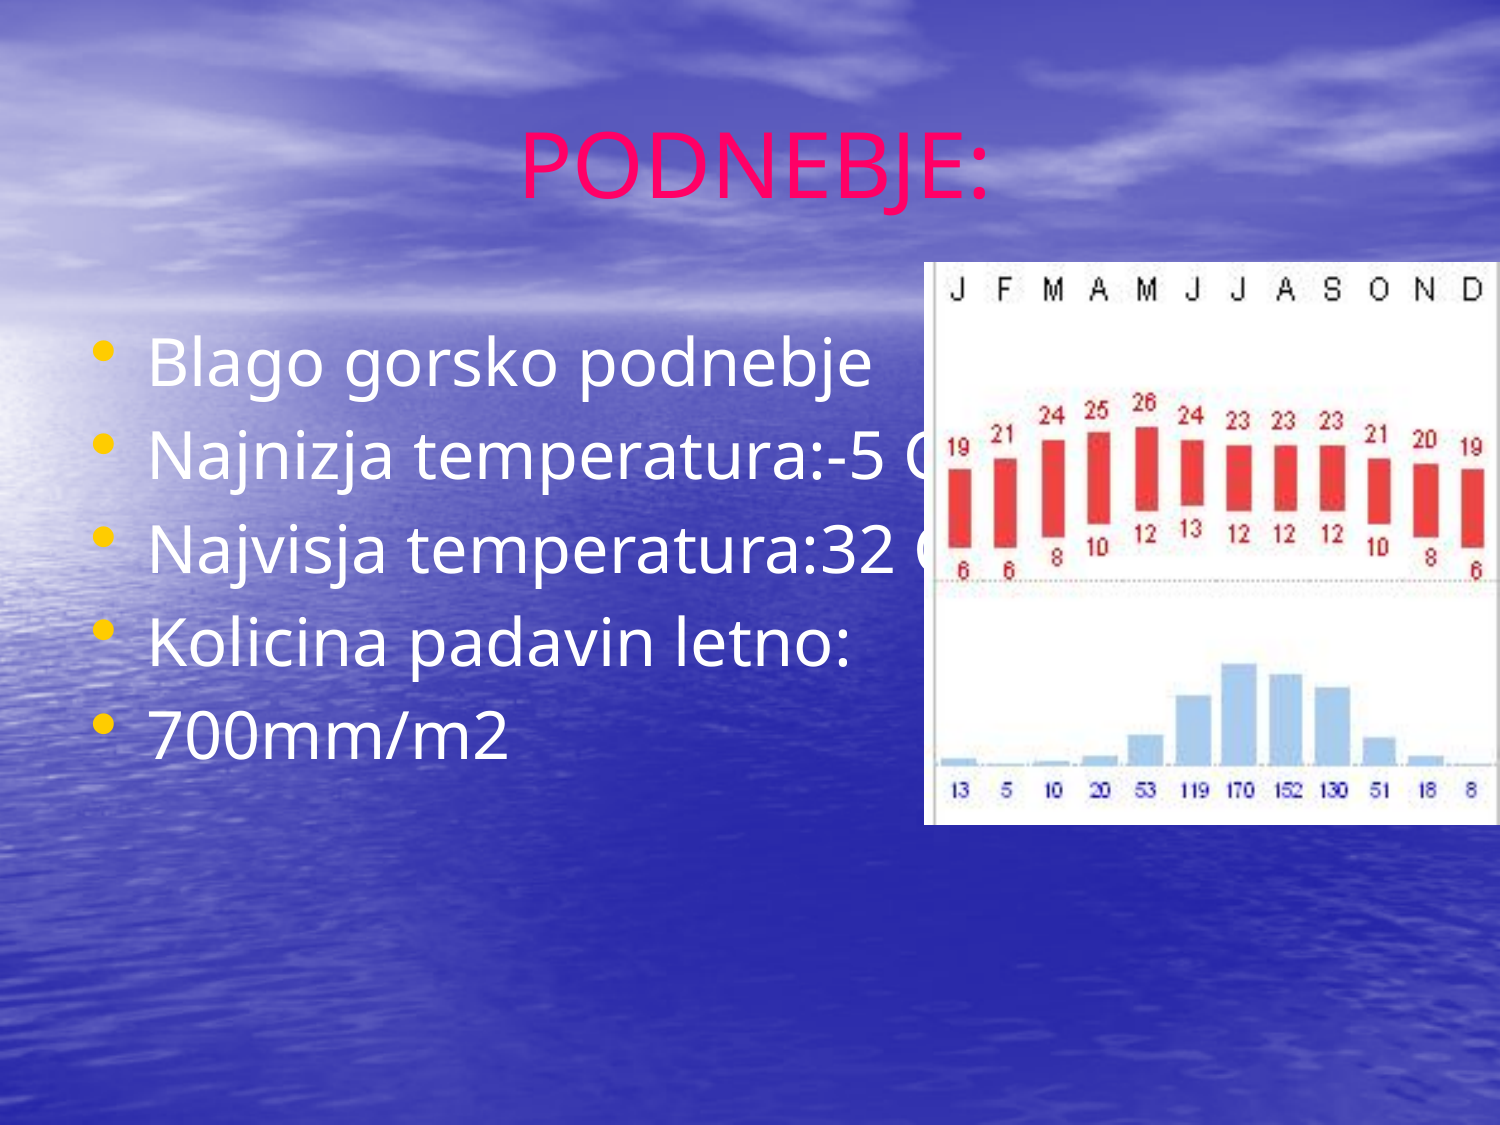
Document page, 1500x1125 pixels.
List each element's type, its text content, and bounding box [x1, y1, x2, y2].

title PODNEBJE: [75, 47, 1425, 275]
picture [0, 0, 1500, 1125]
list Blago gorsko podnebje Najnizja temperatura:-5 C Najvisja temperatura:32 C Kolicina padavin letno: 700mm/m2 [75, 312, 1425, 988]
